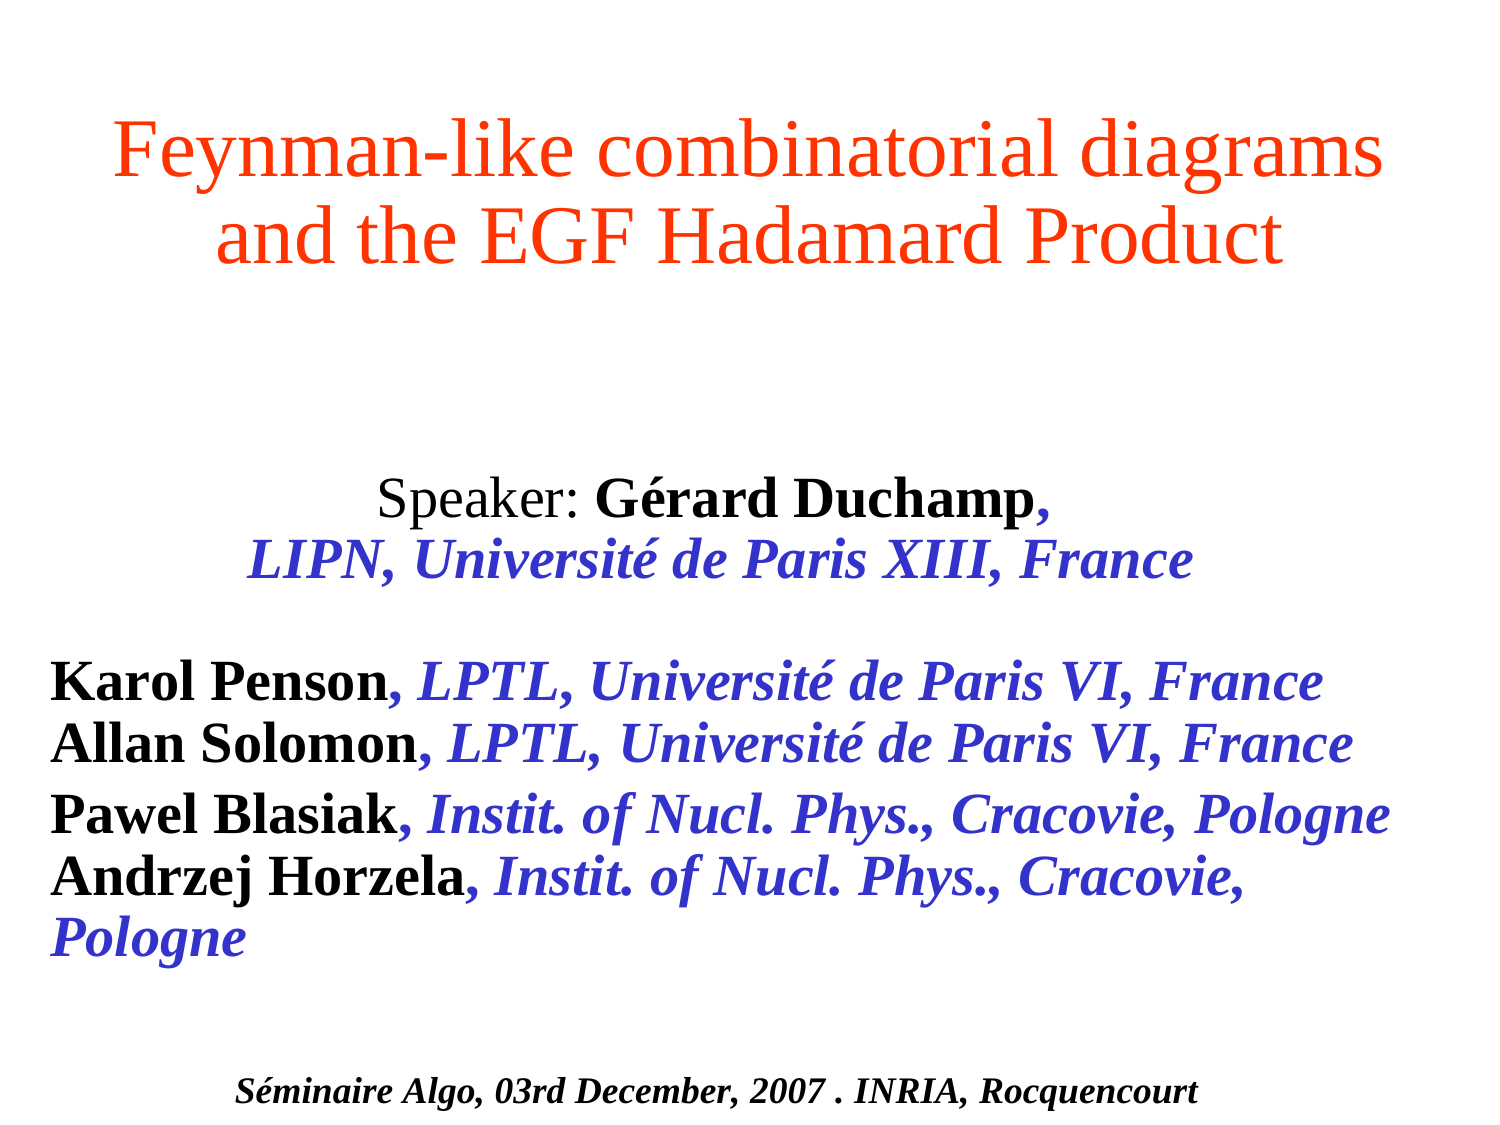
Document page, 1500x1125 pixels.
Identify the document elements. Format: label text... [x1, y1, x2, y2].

text_box Speaker: Gérard Duchamp, LIPN, Université de Paris XIII, France Karol Penson, LPTL, Université de Paris VI, France Allan Solomon, LPTL, Université de Paris VI, France Pawel Blasiak, Instit. of Nucl. Phys., Cracovie, Pologne Andrzej Horzela, Instit. of Nucl. Phys., Cracovie, Pologne Séminaire Algo, 03rd December, 2007 . INRIA, Rocquencourt [35, 460, 1474, 1069]
title Feynman-like combinatorial diagrams and the EGF Hadamard Product [112, 76, 1388, 312]
